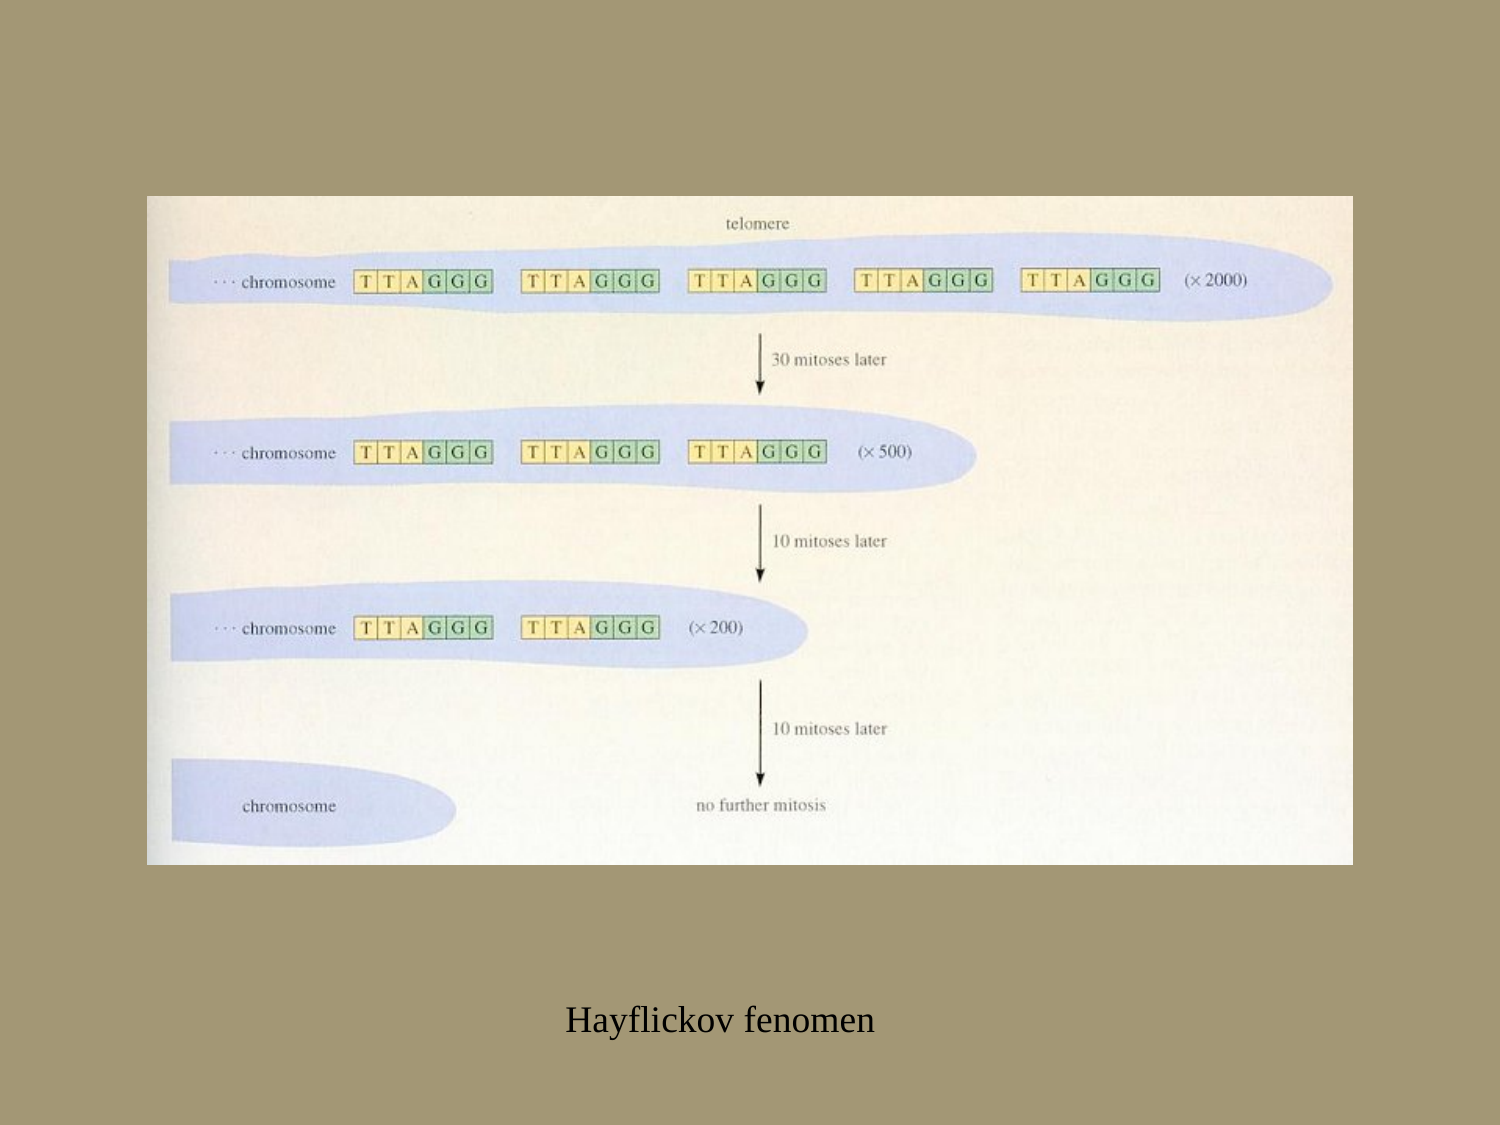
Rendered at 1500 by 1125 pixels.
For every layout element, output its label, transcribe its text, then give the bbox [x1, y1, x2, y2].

picture [147, 196, 1353, 866]
text_box Hayflickov fenomen [550, 987, 891, 1048]
